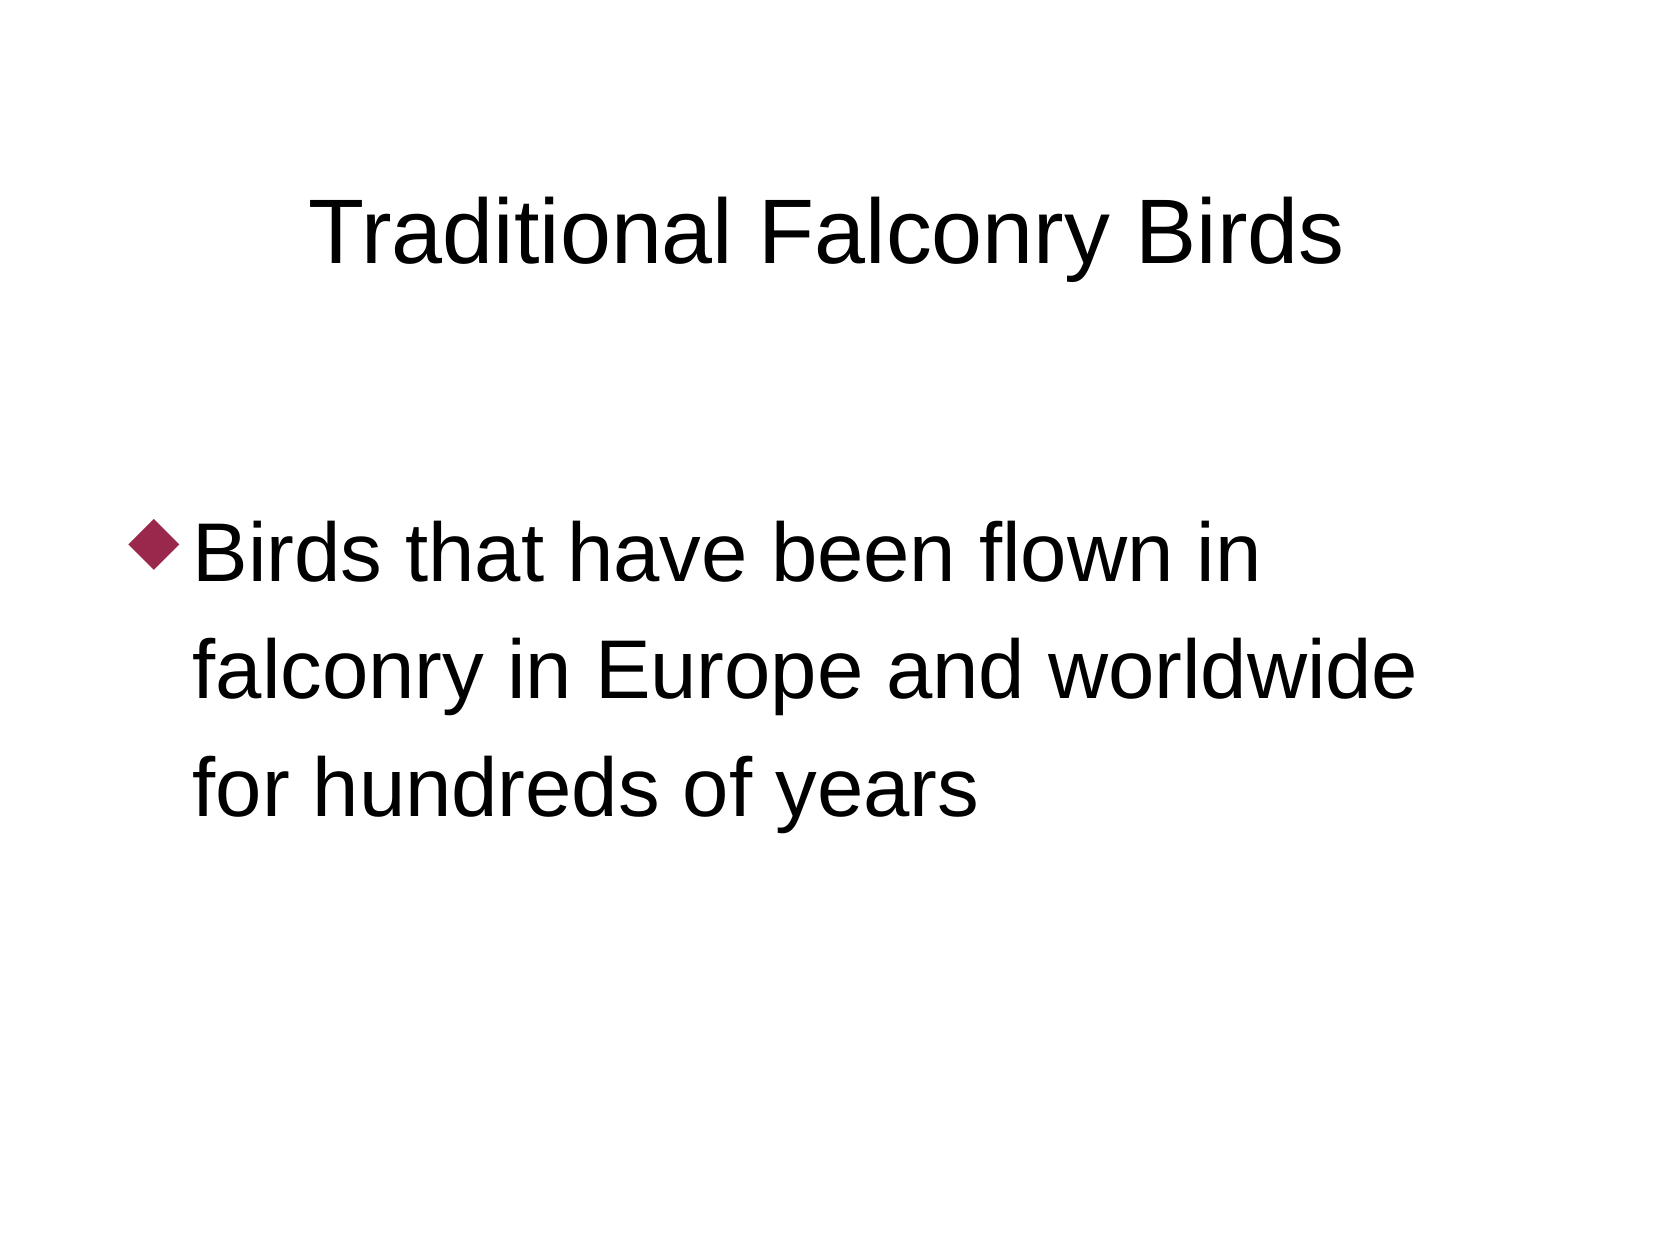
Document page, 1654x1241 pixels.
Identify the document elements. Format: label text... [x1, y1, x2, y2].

title Traditional Falconry Birds [121, 148, 1534, 288]
list Birds that have been flown in falconry in Europe and worldwide for hundreds of years [114, 482, 1495, 861]
